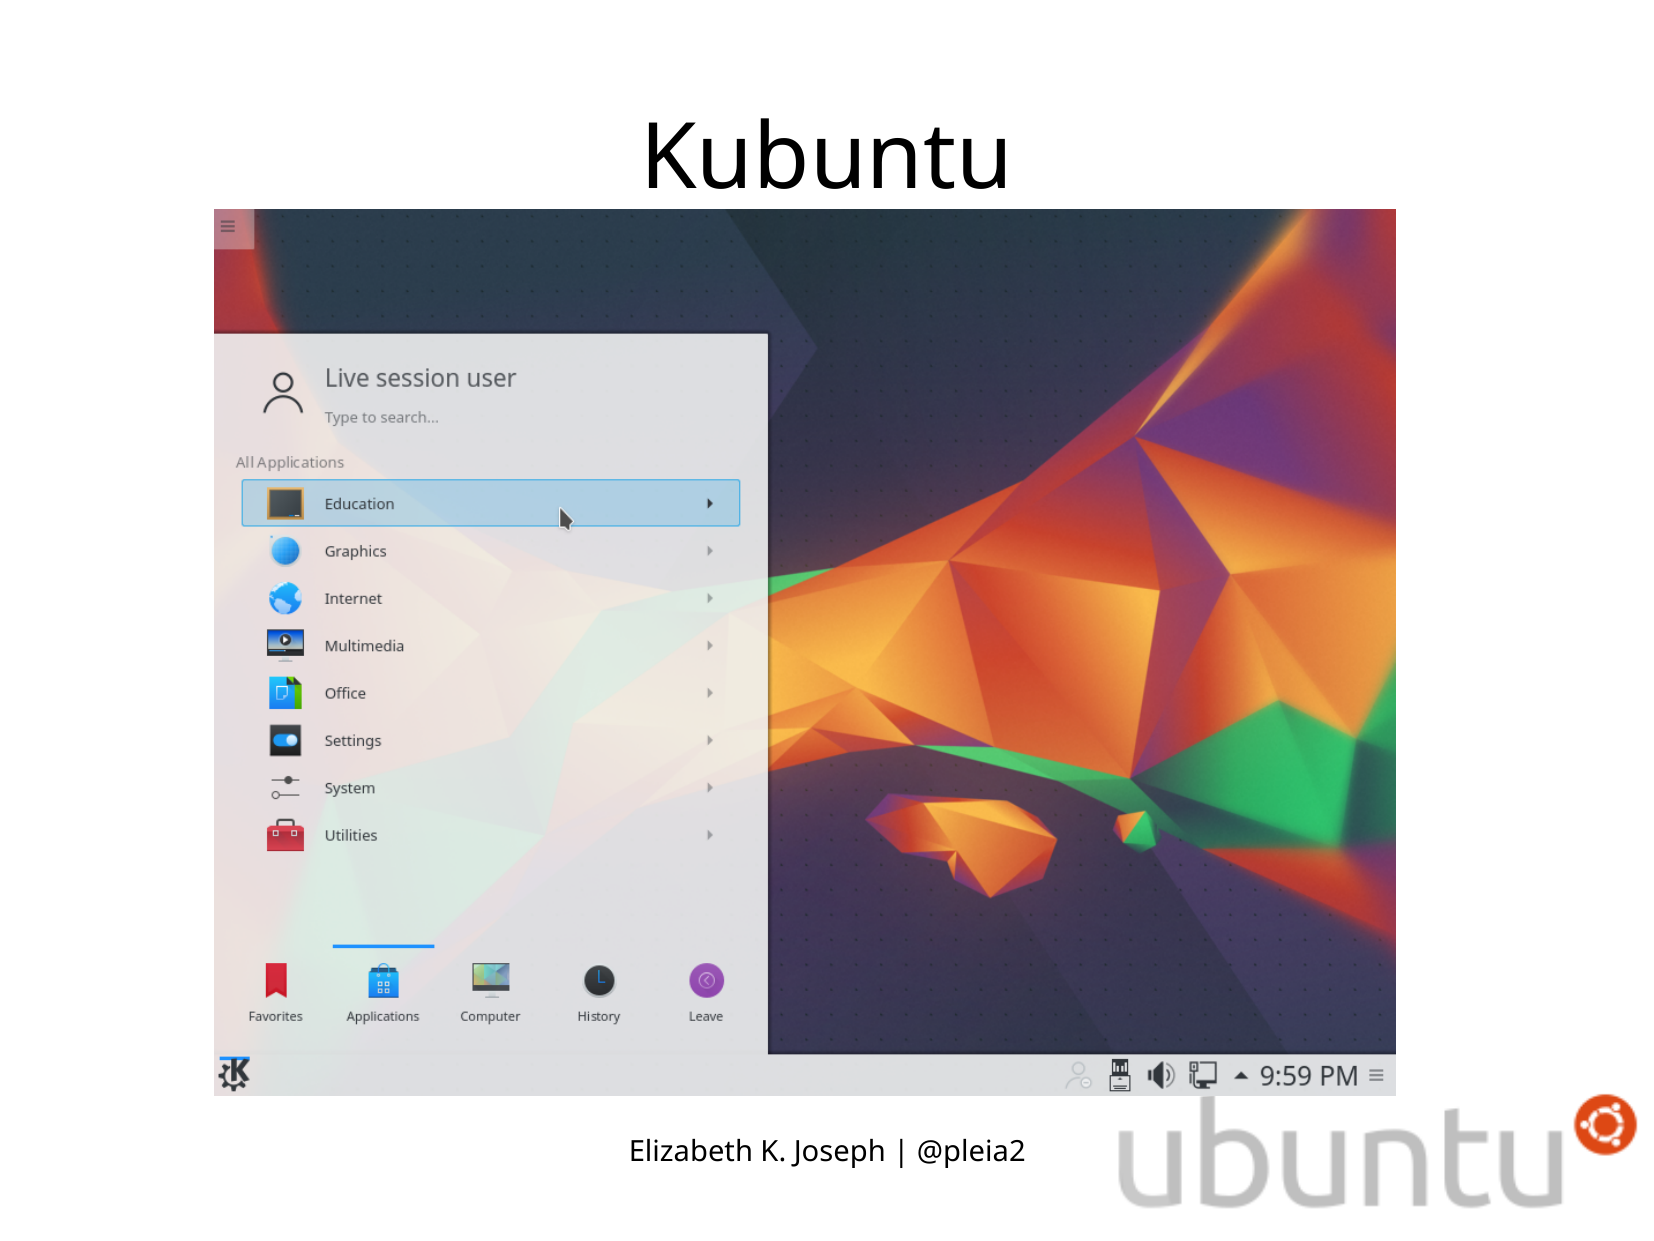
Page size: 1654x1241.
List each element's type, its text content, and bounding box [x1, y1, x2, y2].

title Kubuntu [82, 49, 1571, 257]
picture [0, 0, 1654, 1241]
